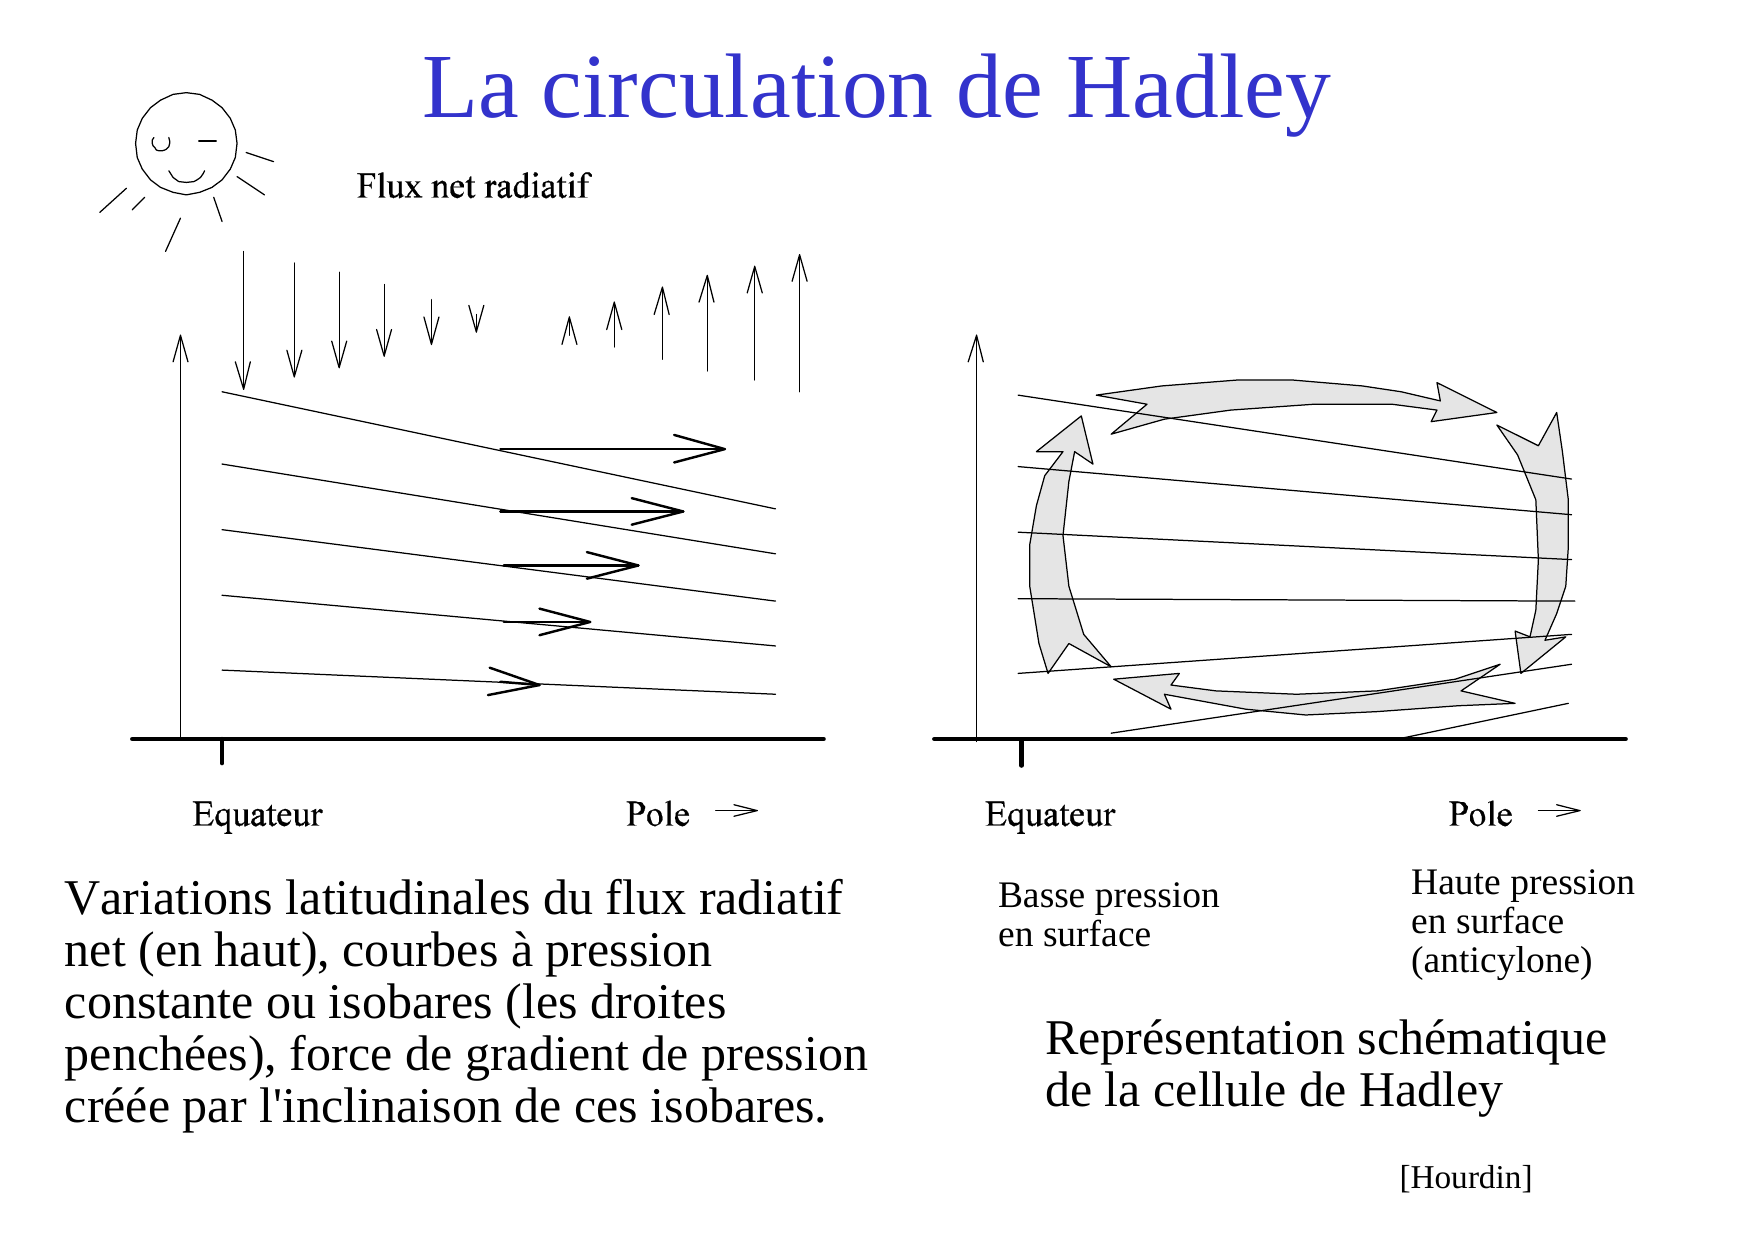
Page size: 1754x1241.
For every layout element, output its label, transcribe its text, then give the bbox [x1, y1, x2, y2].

text_box [Hourdin] [1384, 1151, 1681, 1205]
picture [97, 88, 1634, 837]
text_box Représentation schématique de la cellule de Hadley [1030, 1004, 1683, 1125]
text_box Basse pression en surface [983, 868, 1267, 962]
title La circulation de Hadley [128, 25, 1627, 88]
text_box Variations latitudinales du flux radiatif net (en haut), courbes à pression constante ou isobares (les droites penchées), force de gradient de pression créée par l'inclinaison de ces isobares. [49, 865, 889, 1141]
text_box Haute pression en surface (anticylone) [1396, 856, 1681, 989]
